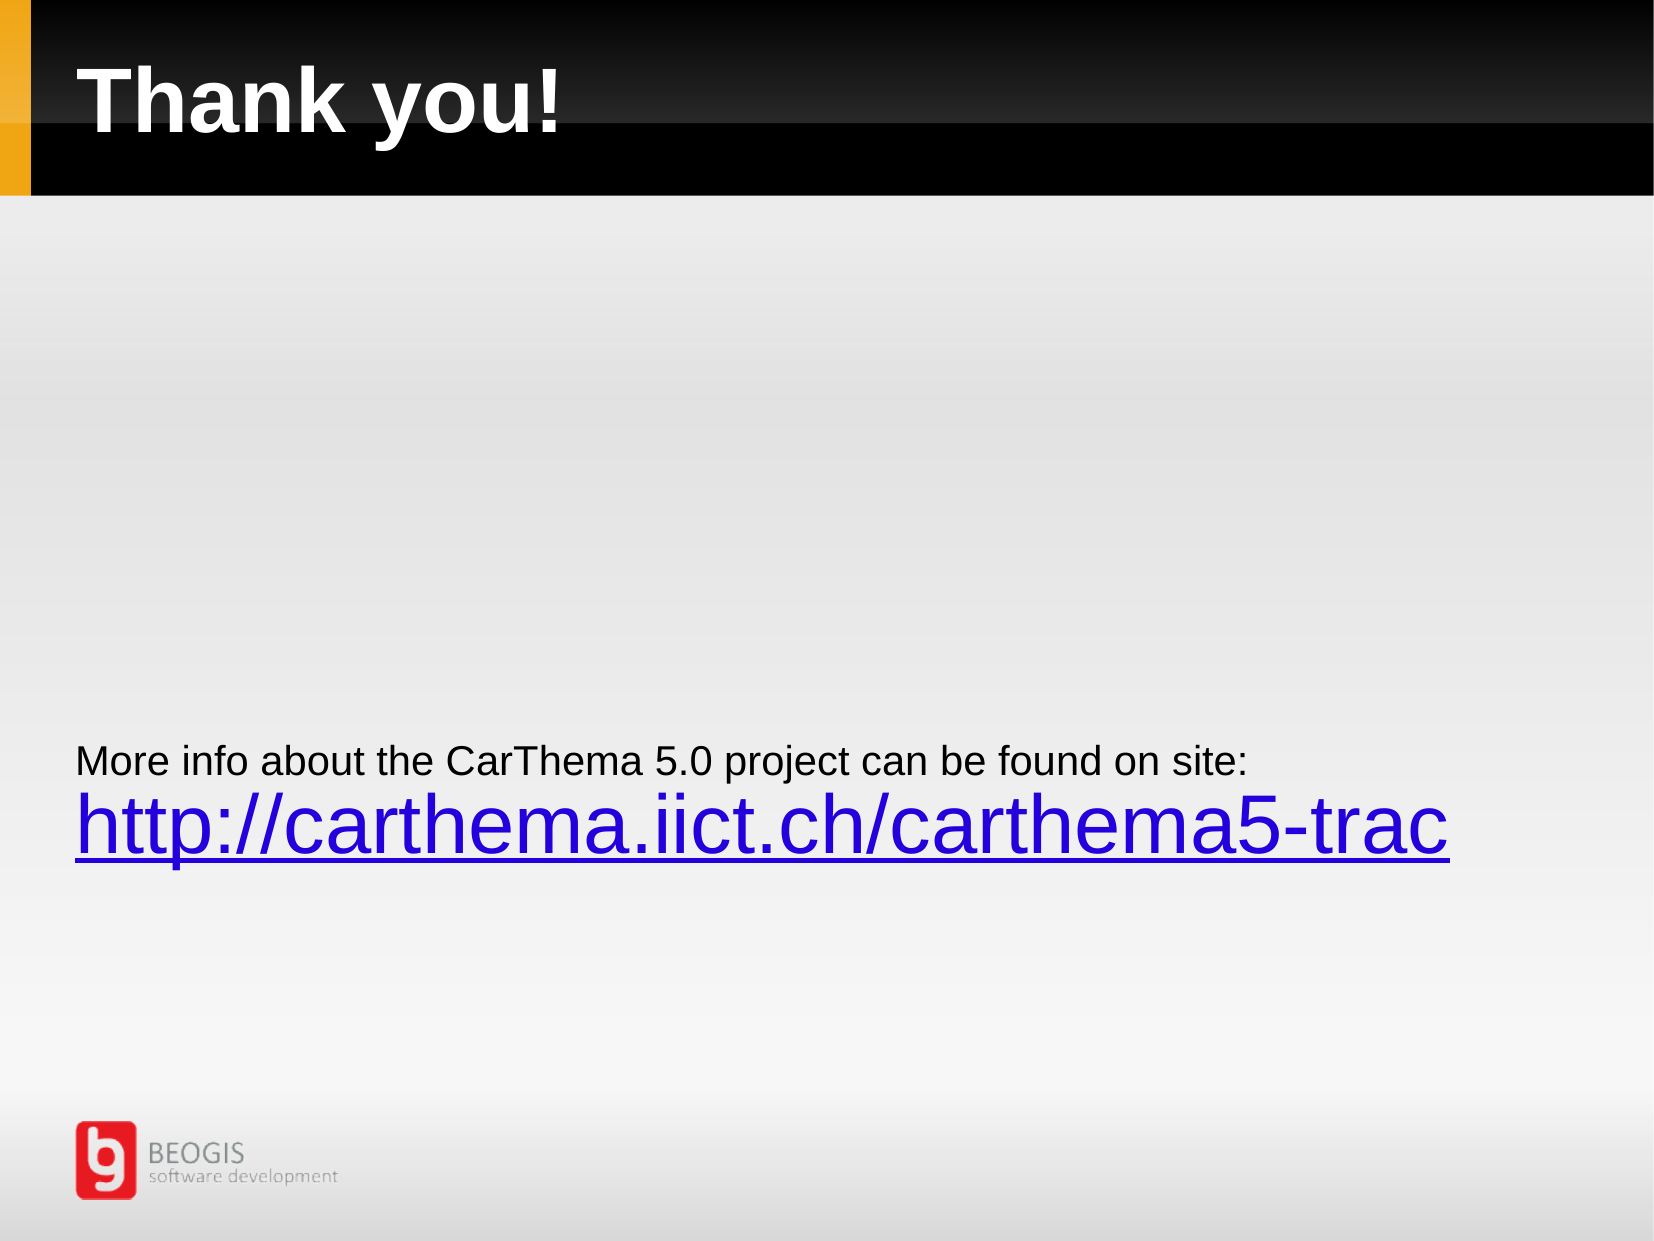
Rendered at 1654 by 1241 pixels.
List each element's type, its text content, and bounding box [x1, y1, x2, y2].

picture [0, 0, 1654, 1241]
subtitle More info about the CarThema 5.0 project can be found on site: http://carthema.iict.ch/carthema5-trac [75, 637, 1576, 976]
title Thank you! [76, 0, 1565, 208]
